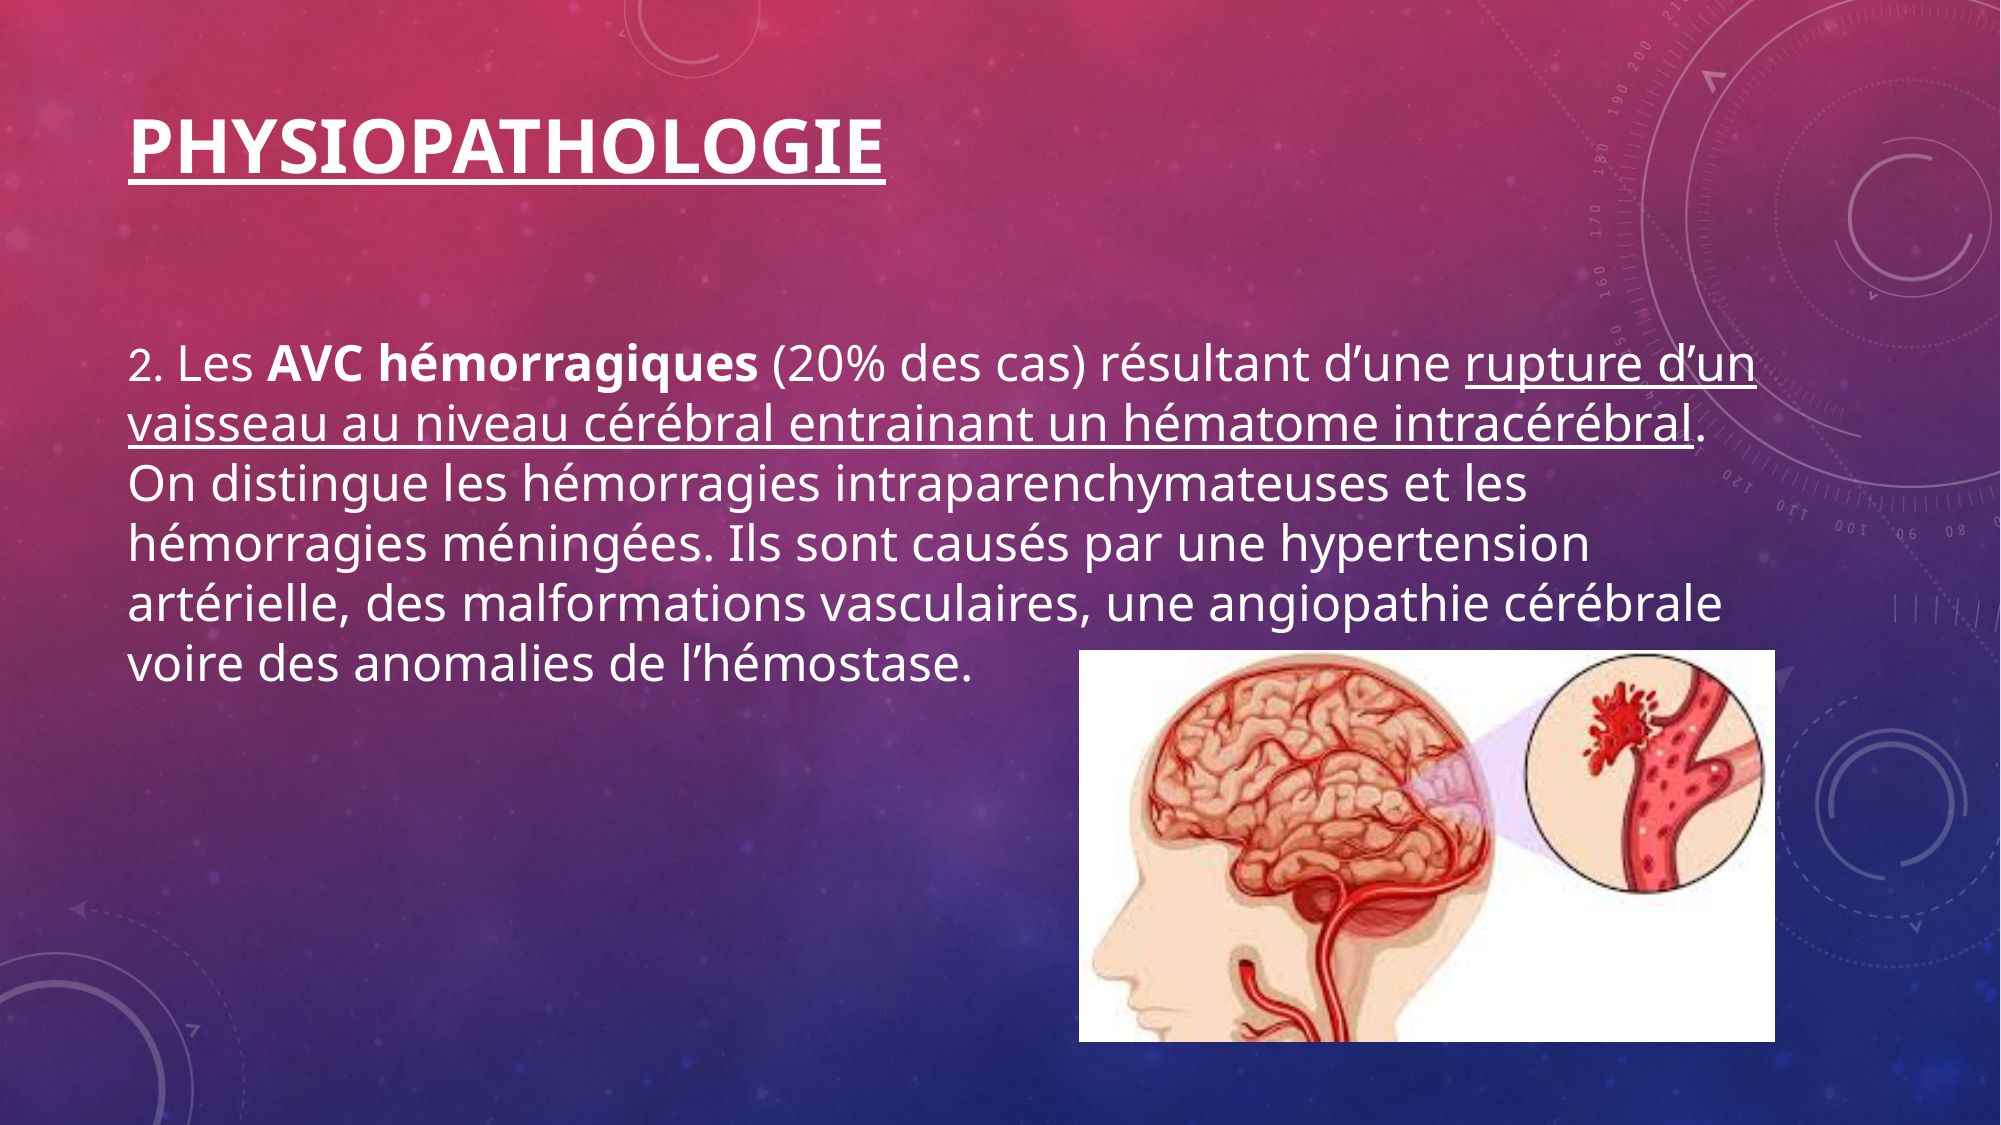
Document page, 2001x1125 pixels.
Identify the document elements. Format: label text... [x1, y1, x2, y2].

picture [1079, 650, 1775, 1042]
title Physiopathologie [112, 24, 1775, 211]
list 2. Les AVC hémorragiques (20% des cas) résultant d’une rupture d’un vaisseau au niveau cérébral entrainant un hématome intracérébral. On distingue les hémorragies intraparenchymateuses et les hémorragies méningées. Ils sont causés par une hypertension artérielle, des malformations vasculaires, une angiopathie cérébrale voire des anomalies de l’hémostase. [112, 211, 1775, 811]
